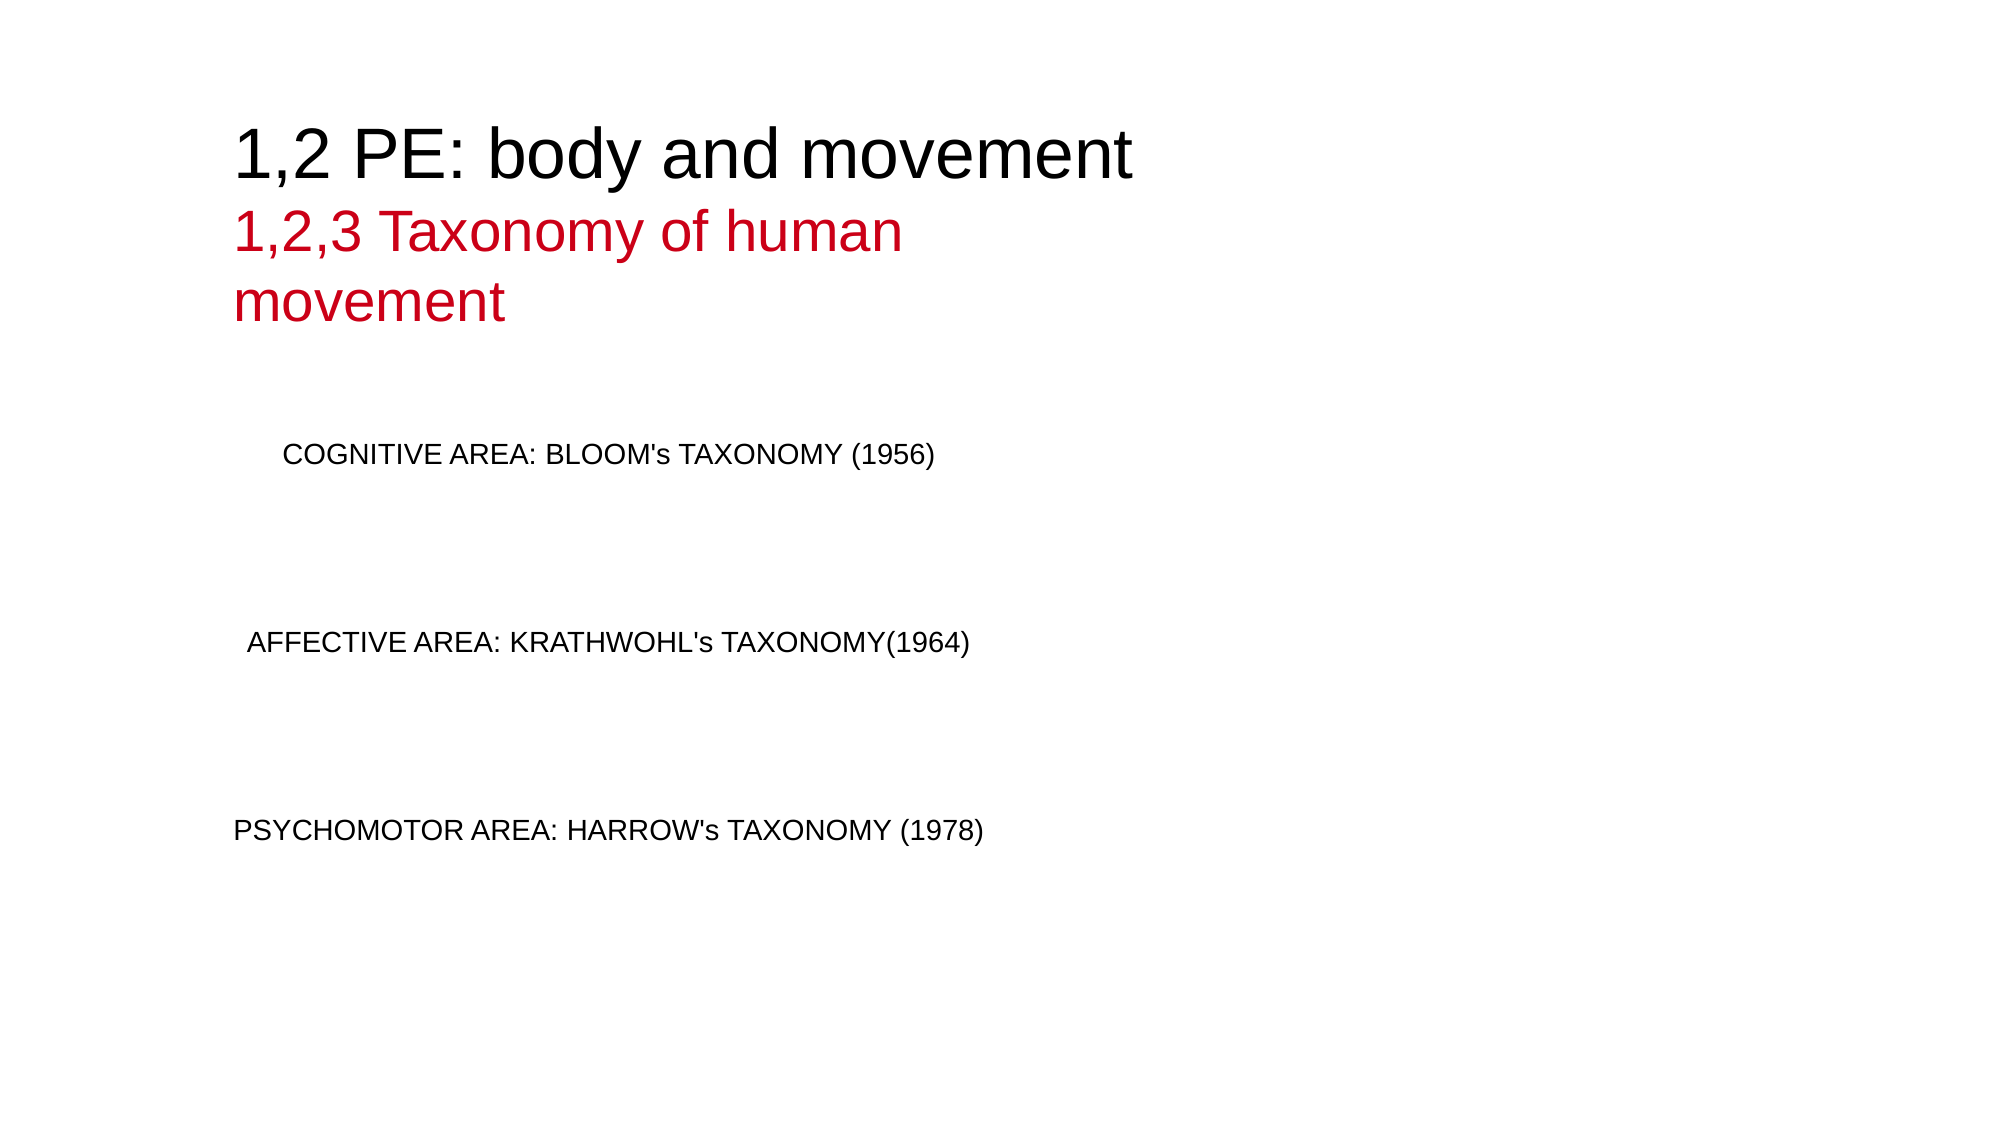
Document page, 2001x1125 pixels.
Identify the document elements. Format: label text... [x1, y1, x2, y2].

title 1,2 PE: body and movement [233, 91, 1140, 193]
subtitle 1,2,3 Taxonomy of human movement [233, 193, 1140, 253]
list COGNITIVE AREA: BLOOM's TAXONOMY (1956) AFFECTIVE AREA: KRATHWOHL's TAXONOMY(1964) PSYCHOMOTOR AREA: HARROW's TAXONOMY (1978) [233, 341, 1140, 949]
